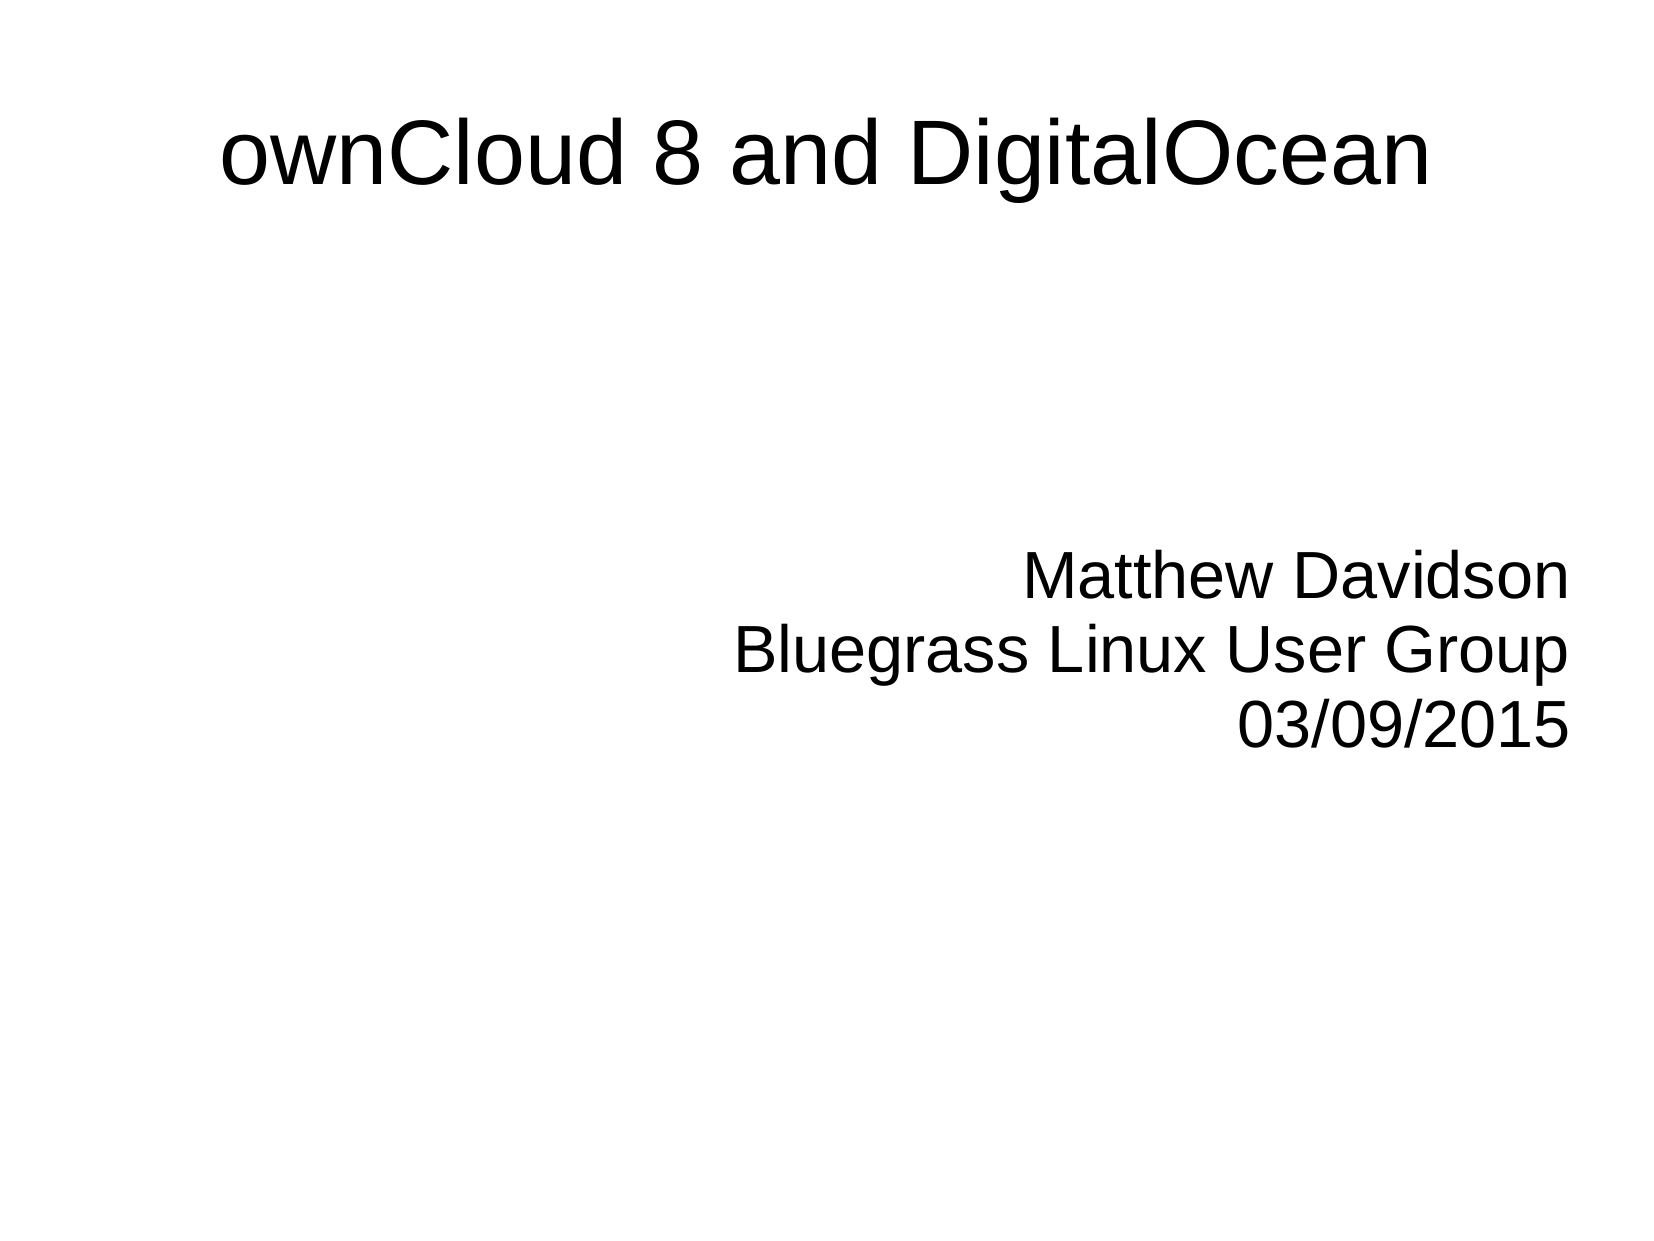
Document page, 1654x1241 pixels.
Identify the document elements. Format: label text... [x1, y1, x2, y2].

subtitle Matthew Davidson Bluegrass Linux User Group 03/09/2015 [82, 290, 1571, 1010]
title ownCloud 8 and DigitalOcean [82, 49, 1571, 257]
